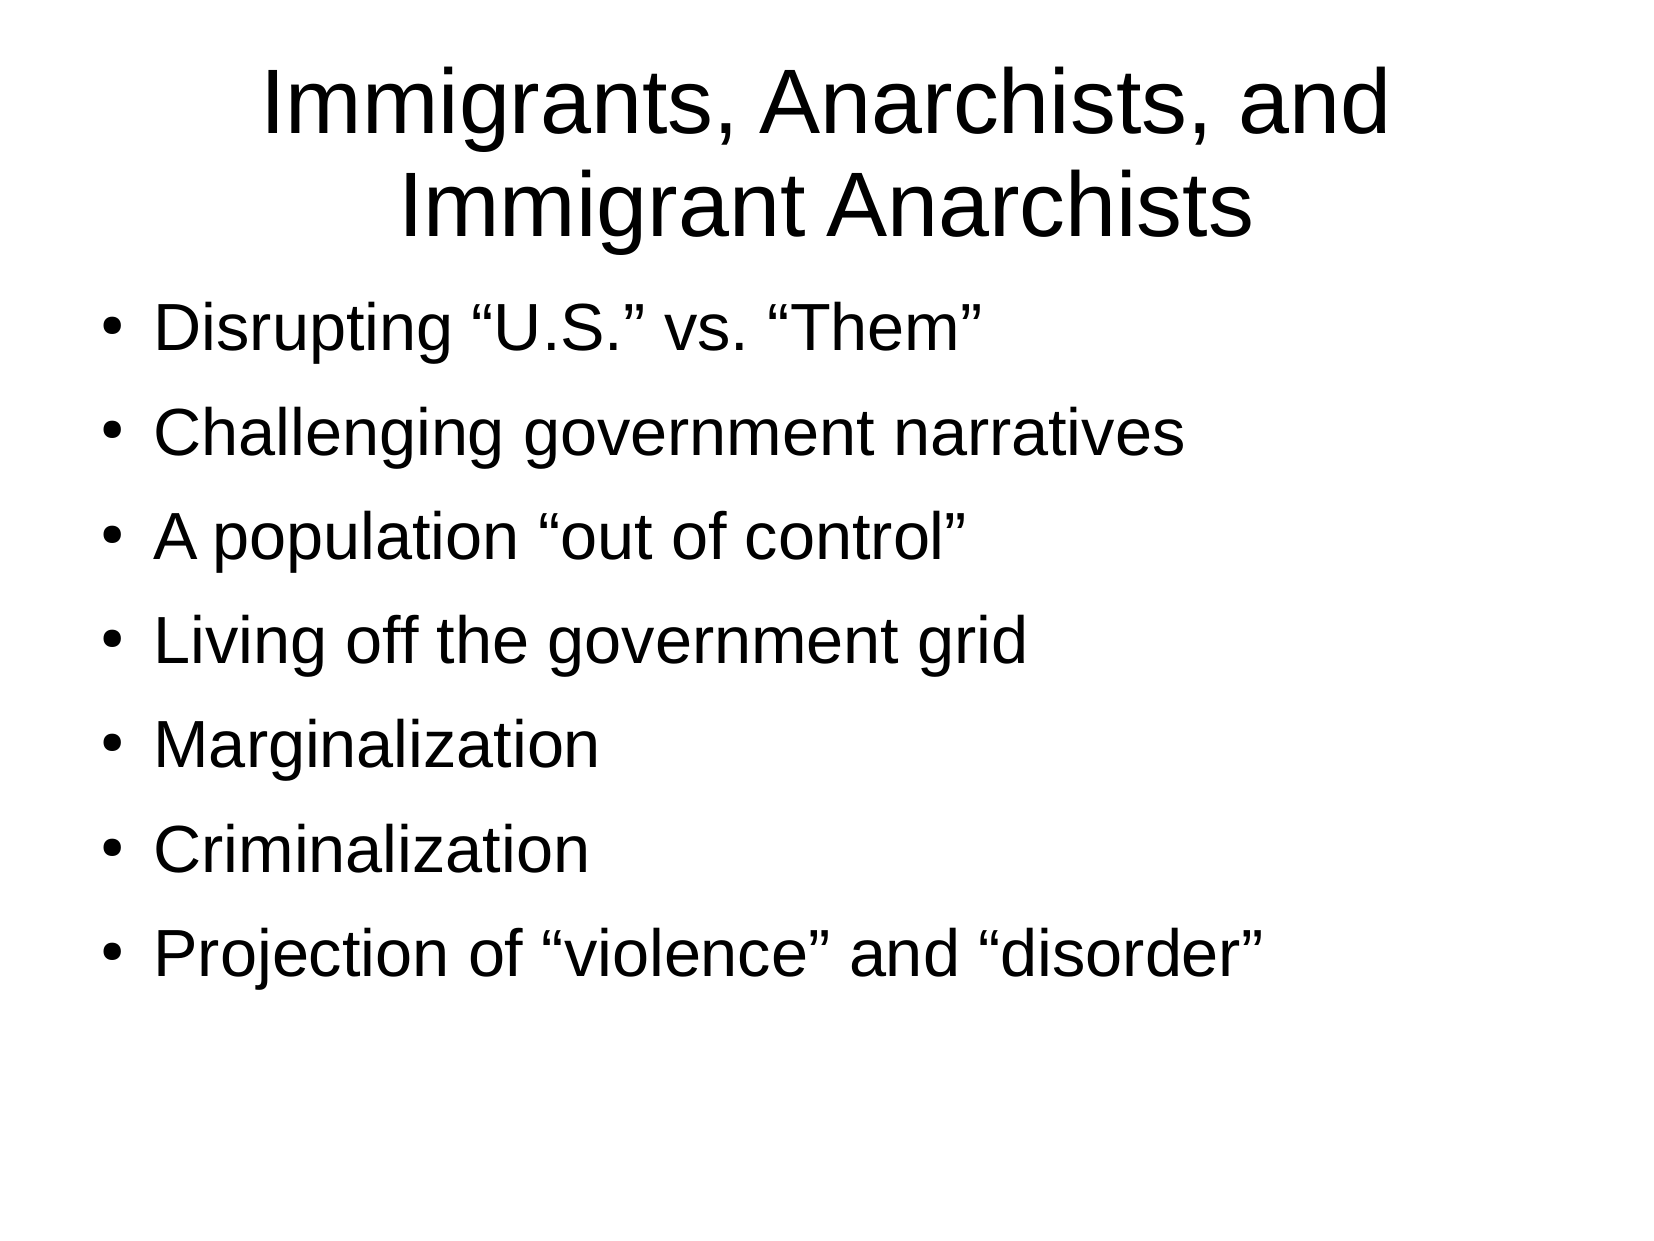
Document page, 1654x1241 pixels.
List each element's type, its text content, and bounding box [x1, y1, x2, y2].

list Disrupting “U.S.” vs. “Them” Challenging government narratives A population “out of control” Living off the government grid Marginalization Criminalization Projection of “violence” and “disorder” [82, 290, 1571, 1094]
title Immigrants, Anarchists, and Immigrant Anarchists [82, 50, 1571, 256]
